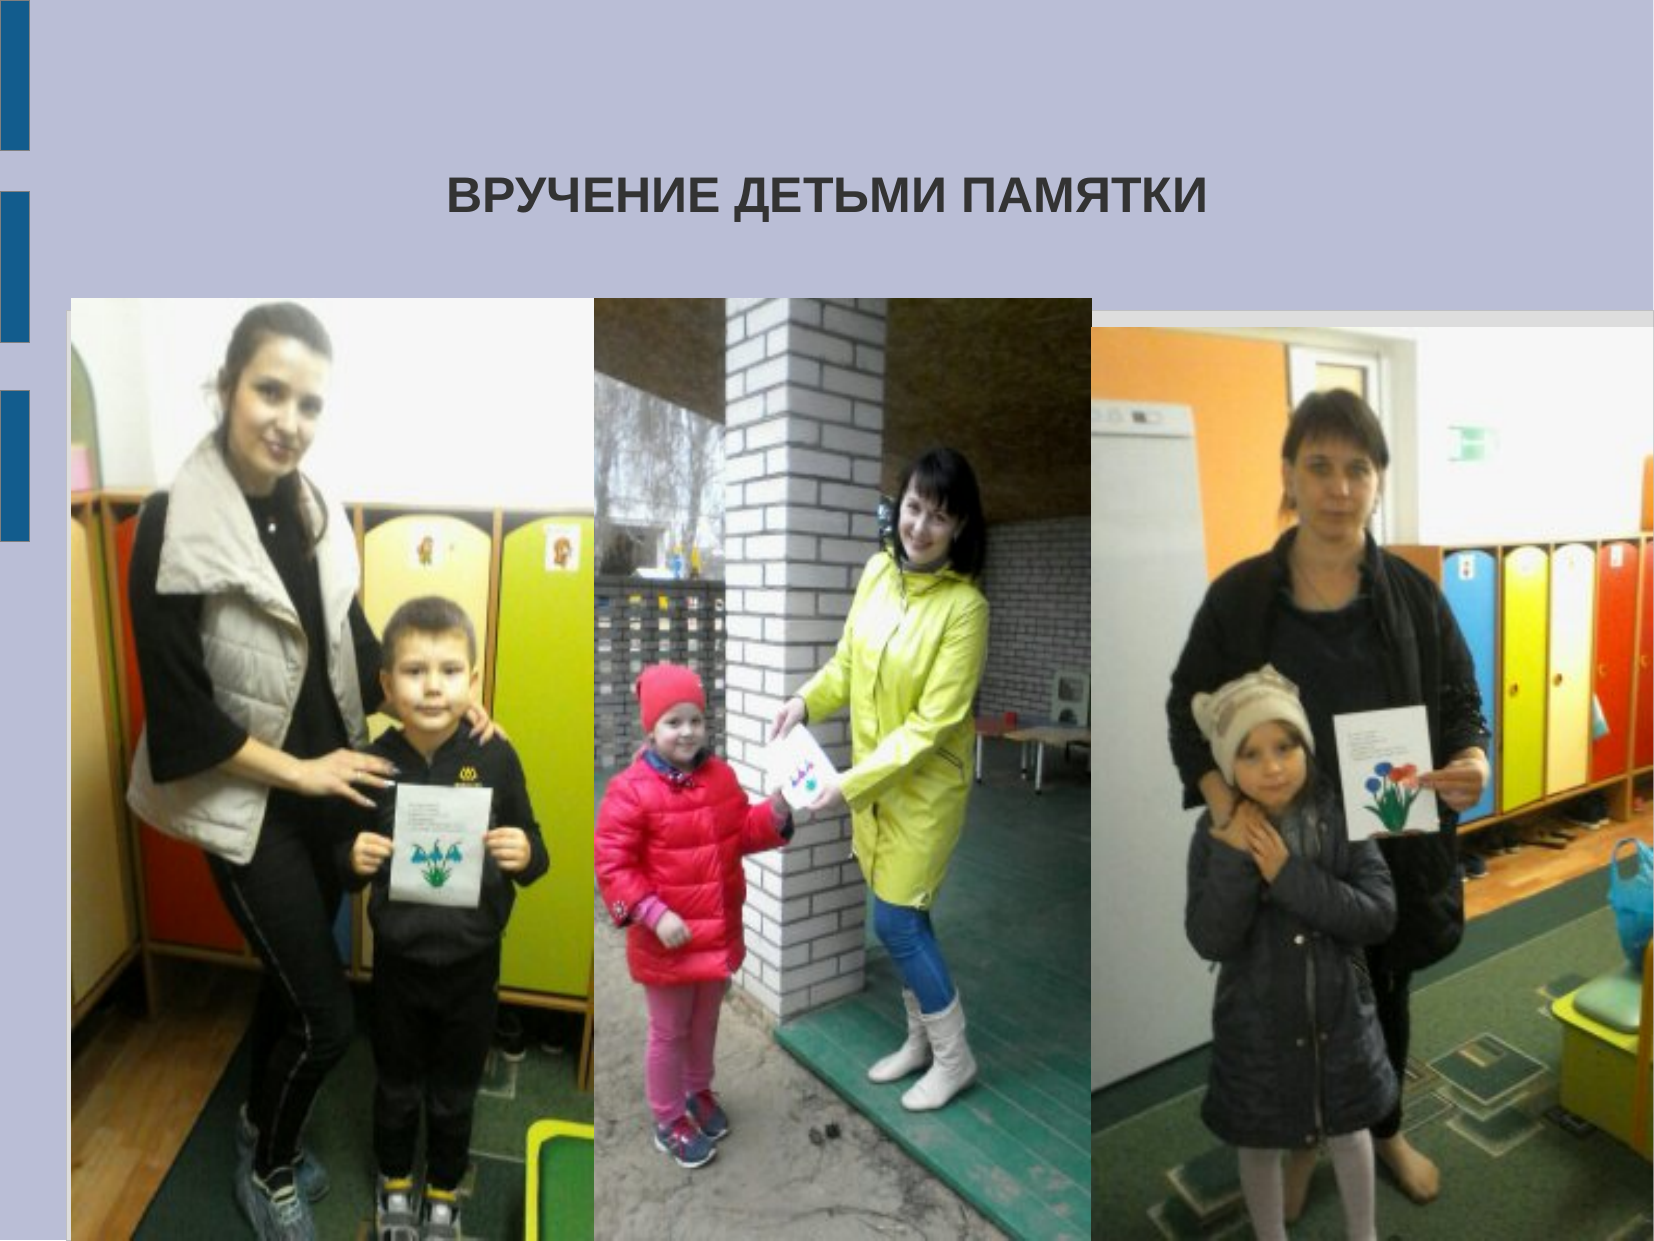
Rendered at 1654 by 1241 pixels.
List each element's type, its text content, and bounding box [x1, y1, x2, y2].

picture [71, 298, 1654, 1241]
title ВРУЧЕНИЕ ДЕТЬМИ ПАМЯТКИ [121, 91, 1534, 299]
